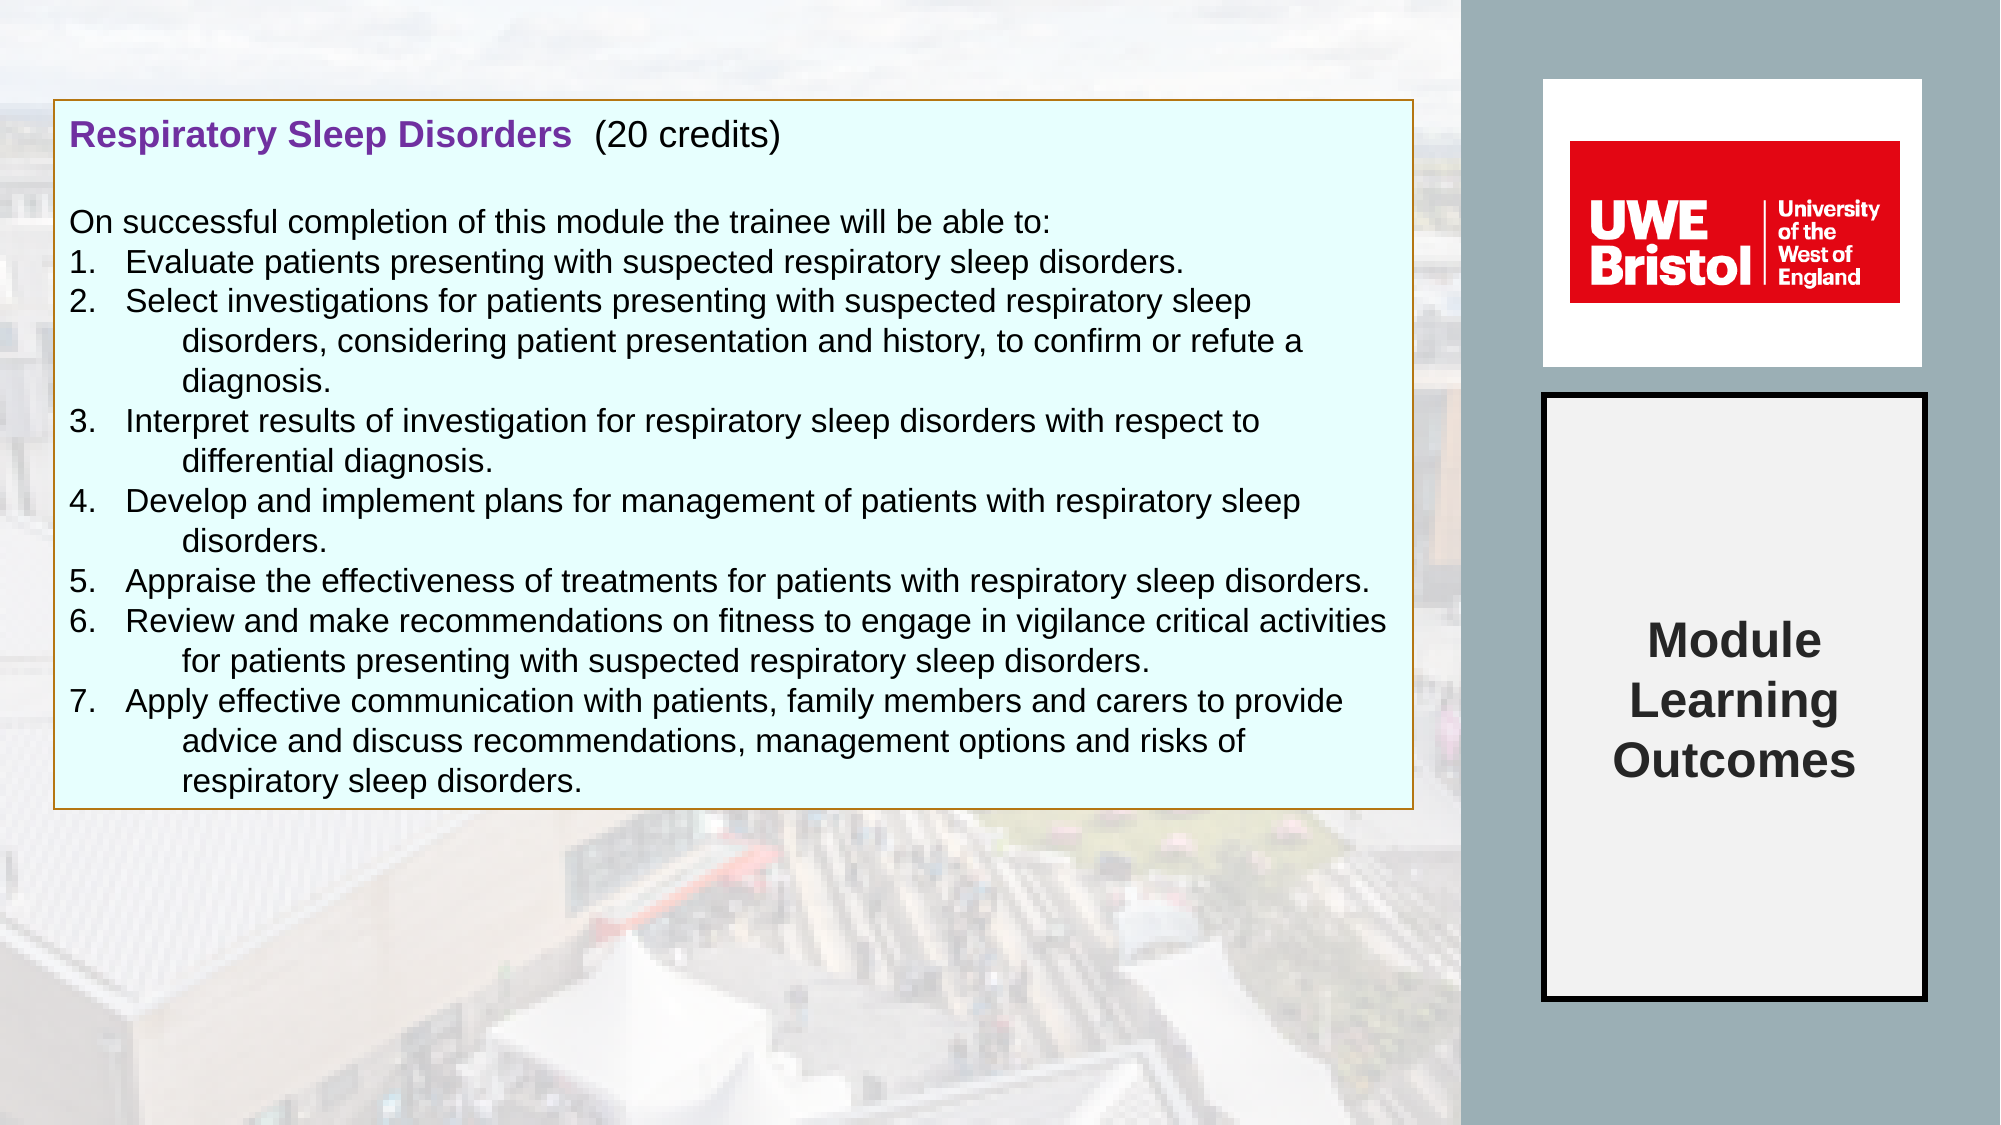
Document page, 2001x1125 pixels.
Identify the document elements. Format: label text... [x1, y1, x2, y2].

picture [1570, 141, 1900, 303]
text_box Respiratory Sleep Disorders (20 credits) On successful completion of this module the trainee will be able to: Evaluate patients presenting with suspected respiratory sleep disorders. Select investigations for patients presenting with suspected respiratory sleep disorders, considering patient presentation and history, to confirm or refute a diagnosis. Interpret results of investigation for respiratory sleep disorders with respect to differential diagnosis. Develop and implement plans for management of patients with respiratory sleep disorders. Appraise the effectiveness of treatments for patients with respiratory sleep disorders. Review and make recommendations on fitness to engage in vigilance critical activities for patients presenting with suspected respiratory sleep disorders. Apply effective communication with patients, family members and carers to provide advice and discuss recommendations, management options and risks of respiratory sleep disorders. [54, 100, 1413, 809]
text_box Module Learning Outcomes [1544, 395, 1925, 999]
picture [0, 0, 1461, 1125]
text_box [1461, 0, 2000, 1125]
